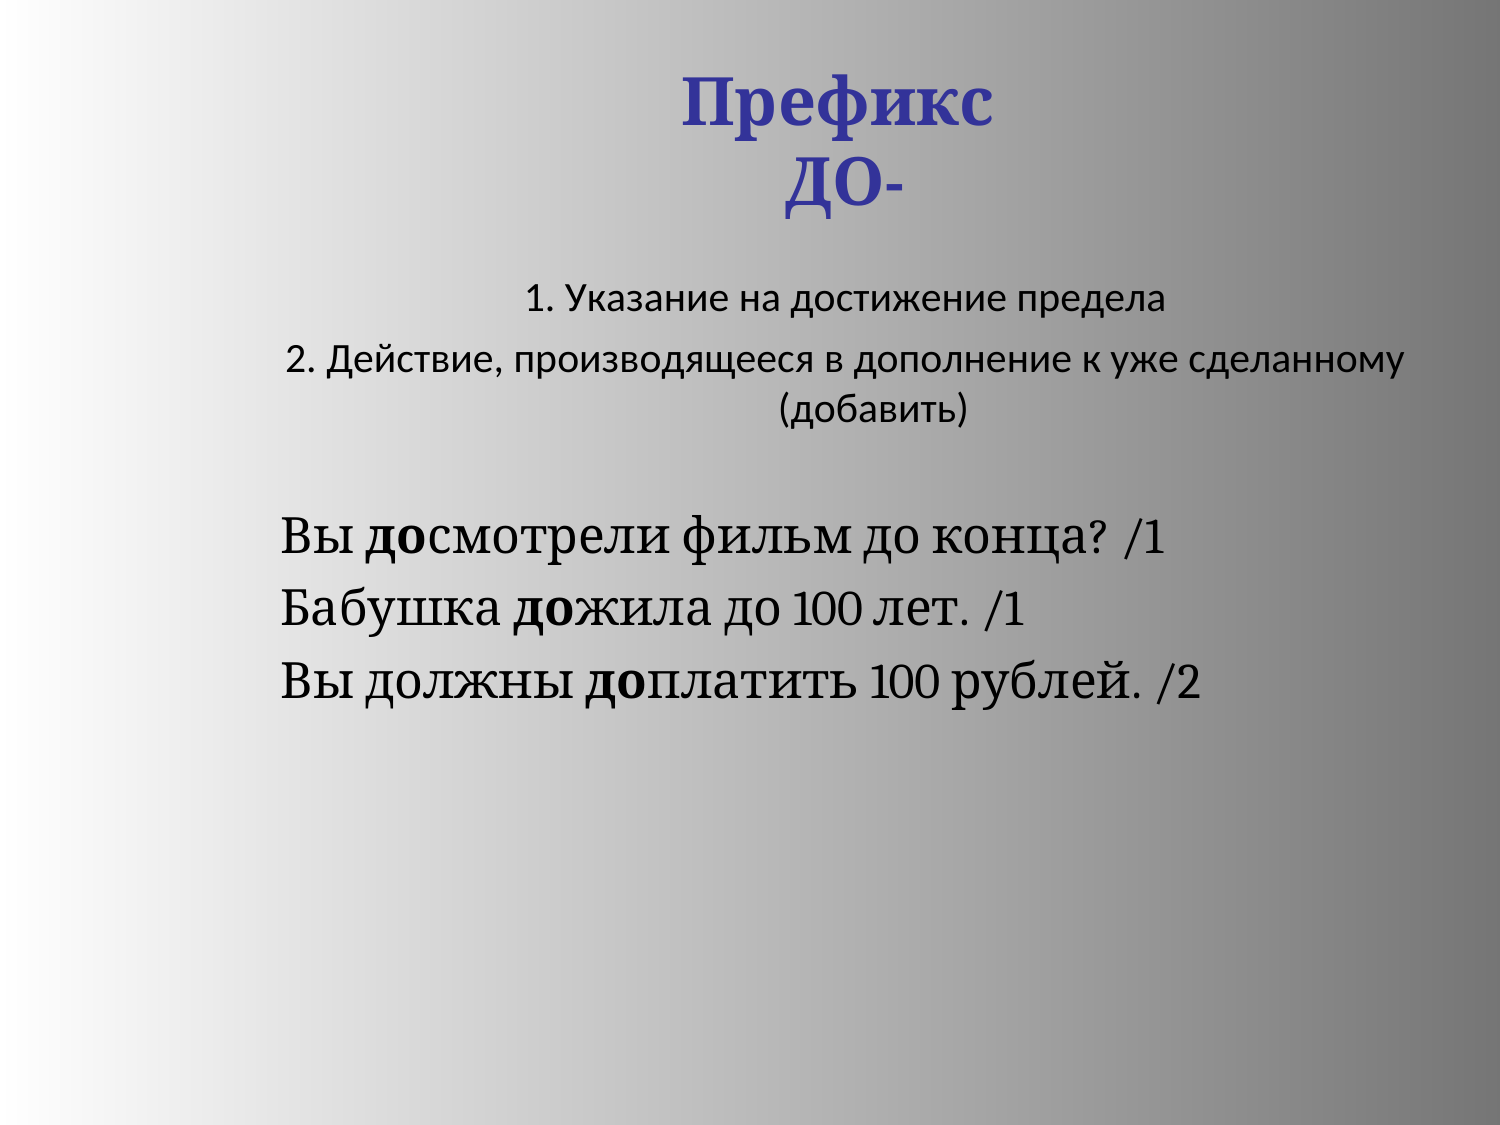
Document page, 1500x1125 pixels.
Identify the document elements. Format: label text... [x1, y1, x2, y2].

title Префикс ДО- [265, 45, 1426, 233]
list 1. Указание на достижение предела 2. Действие, производящееся в дополнение к уже сделанному (добавить) Вы досмотрели фильм до конца? /1 Бабушка дожила до 100 лет. /1 Вы должны доплатить 100 рублей. /2 [265, 262, 1426, 1006]
